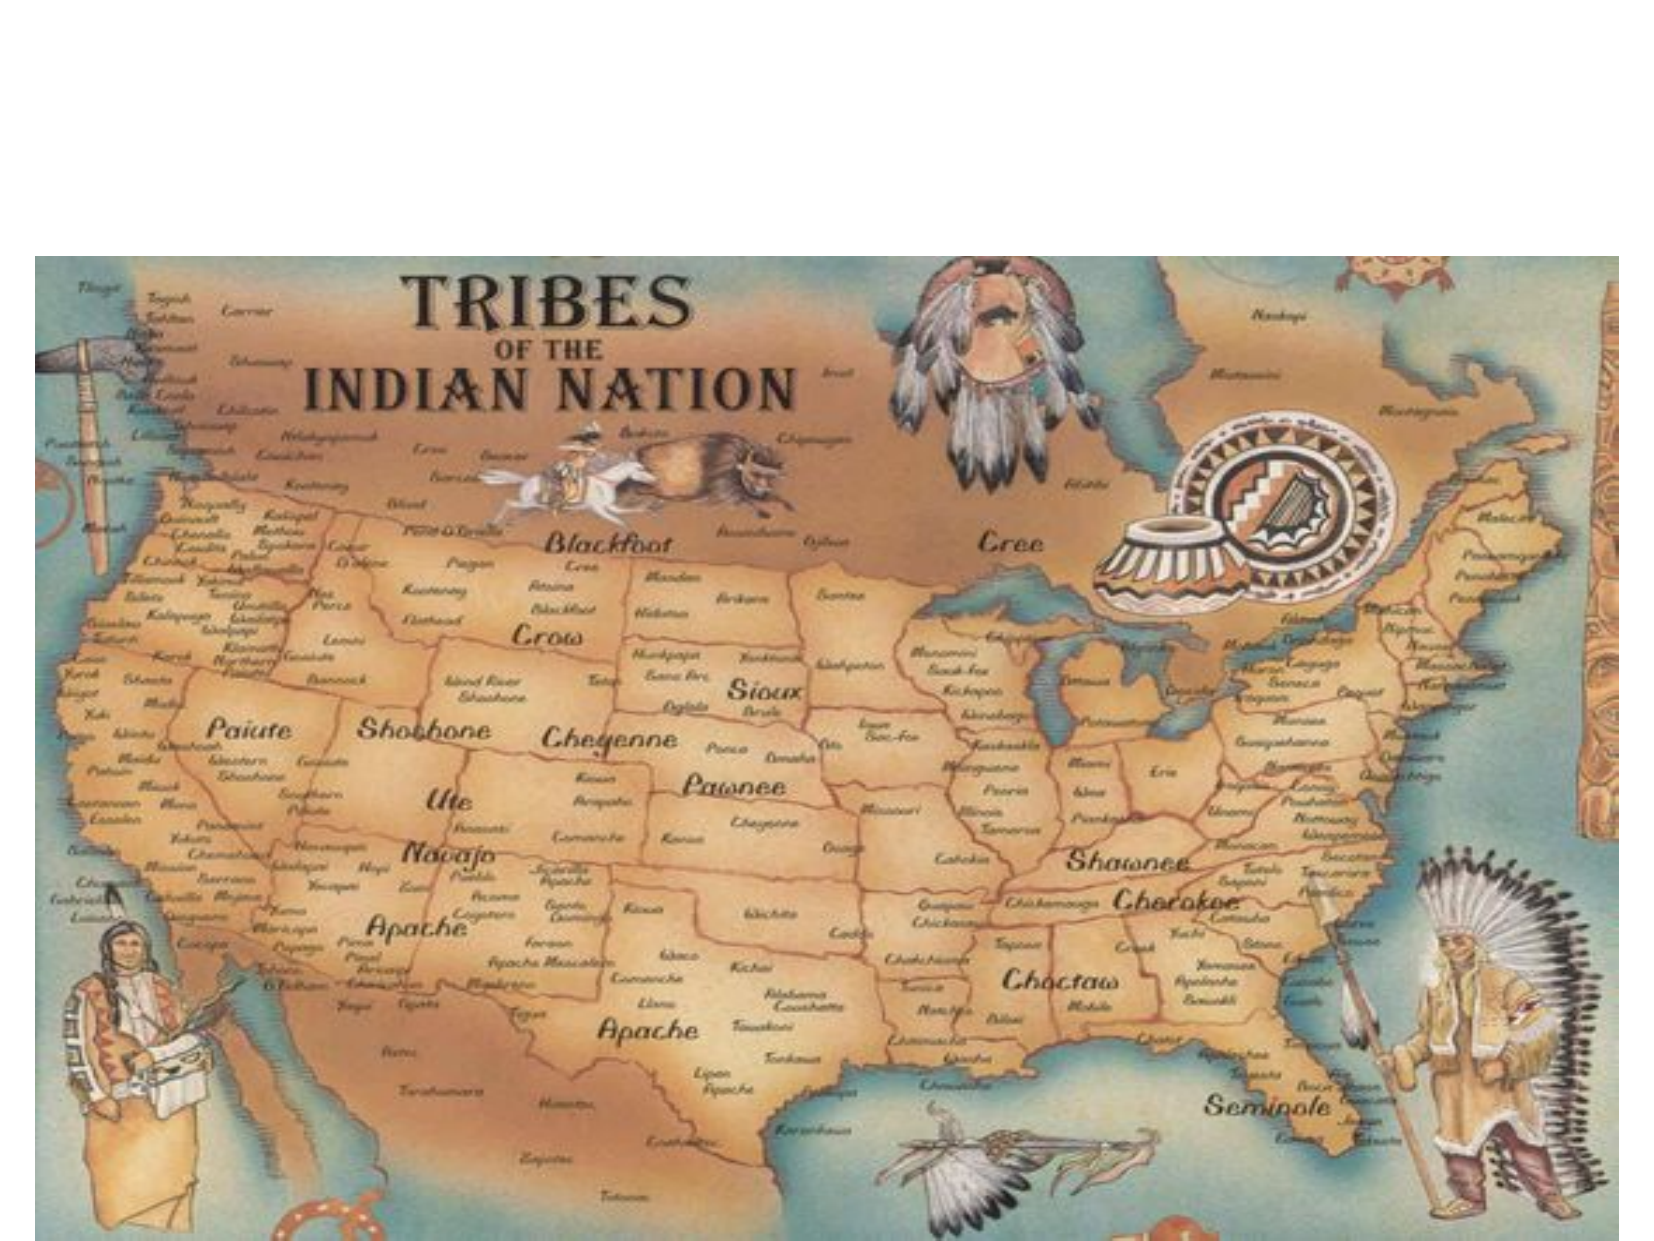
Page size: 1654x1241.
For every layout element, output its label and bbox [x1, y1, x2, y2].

picture [35, 256, 1619, 1241]
